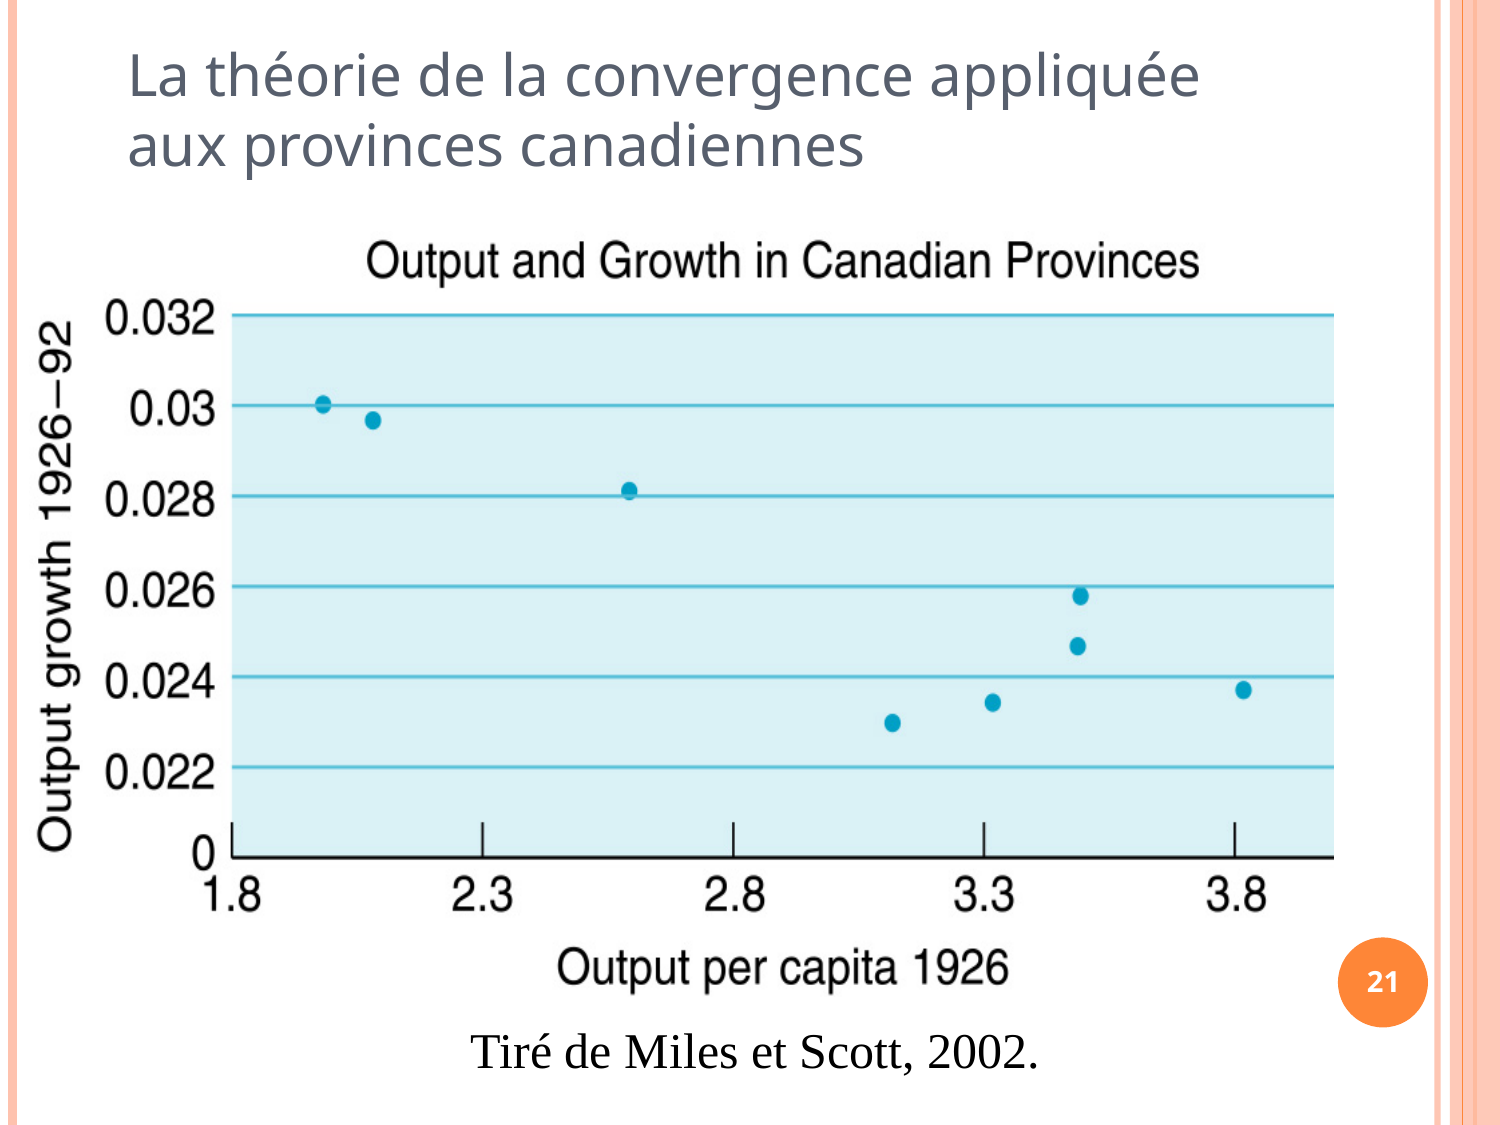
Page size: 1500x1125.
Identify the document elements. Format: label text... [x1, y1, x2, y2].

text_box Tiré de Miles et Scott, 2002. [64, 1011, 1447, 1087]
slide_number <numéro> [1333, 940, 1434, 1011]
picture [29, 231, 1334, 997]
text_box La théorie de la convergence appliquée aux provinces canadiennes [112, 30, 1400, 187]
